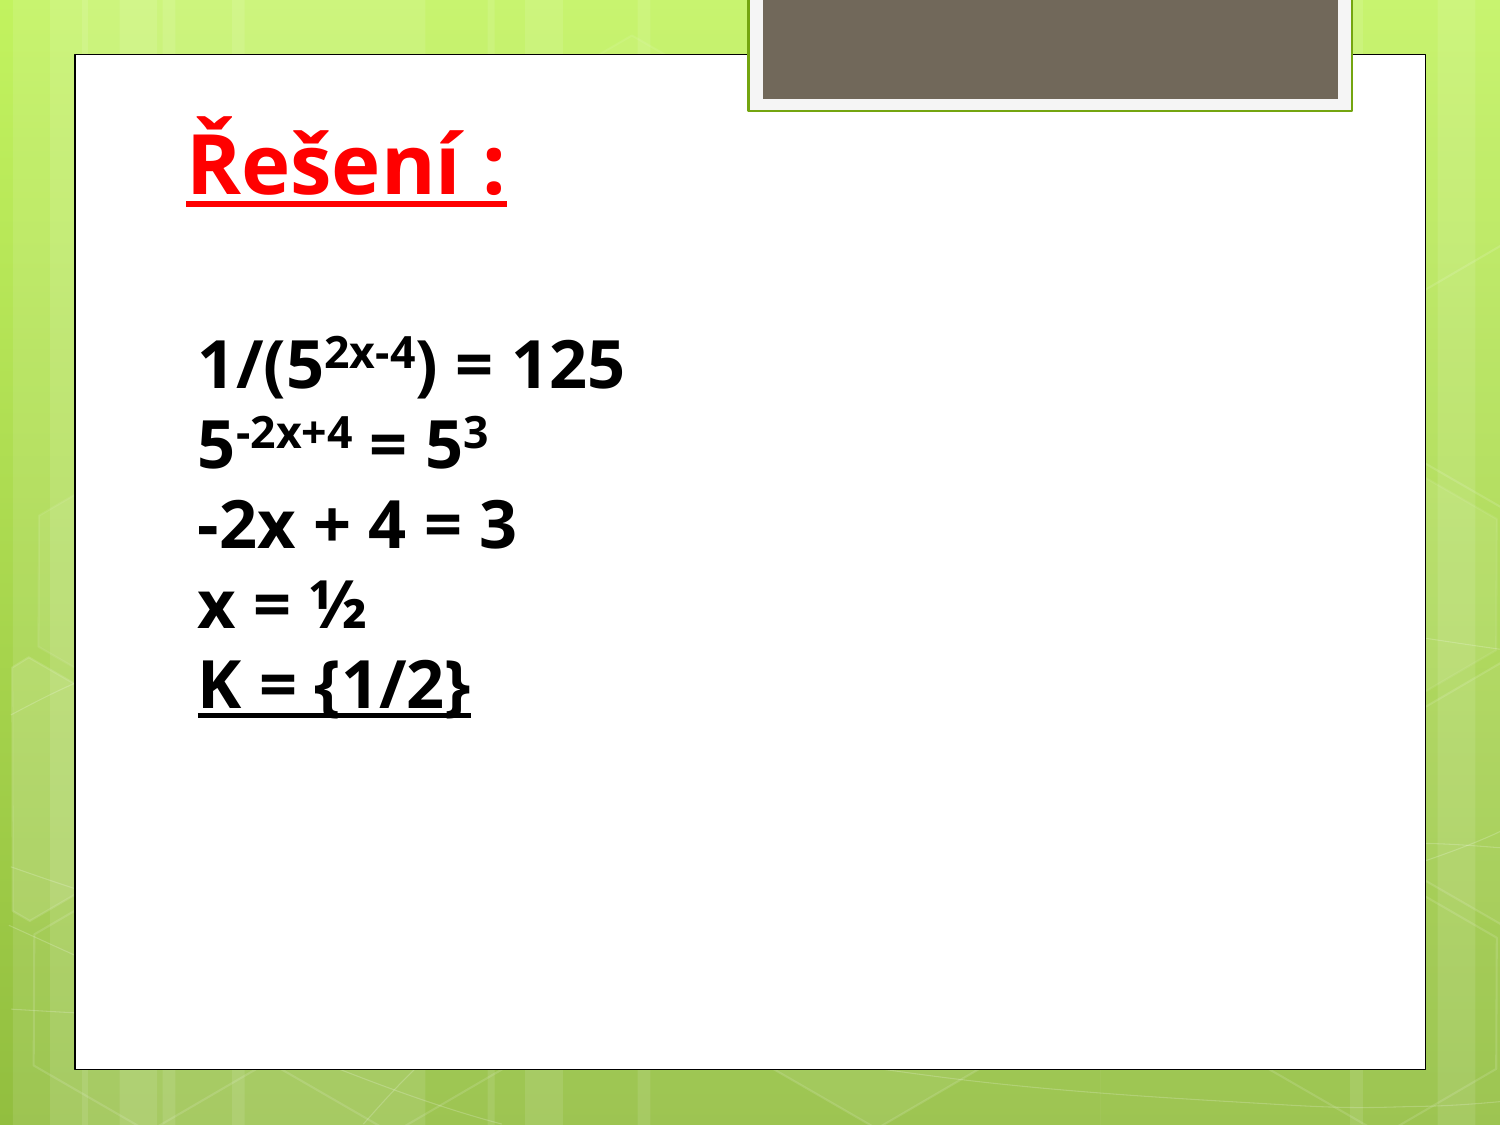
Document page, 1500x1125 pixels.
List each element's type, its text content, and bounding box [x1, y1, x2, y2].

text_box 1/(52x-4) = 125 5-2x+4 = 53 -2x + 4 = 3 x = ½ K = {1/2} [183, 314, 1101, 729]
title Řešení : [171, 30, 1415, 219]
